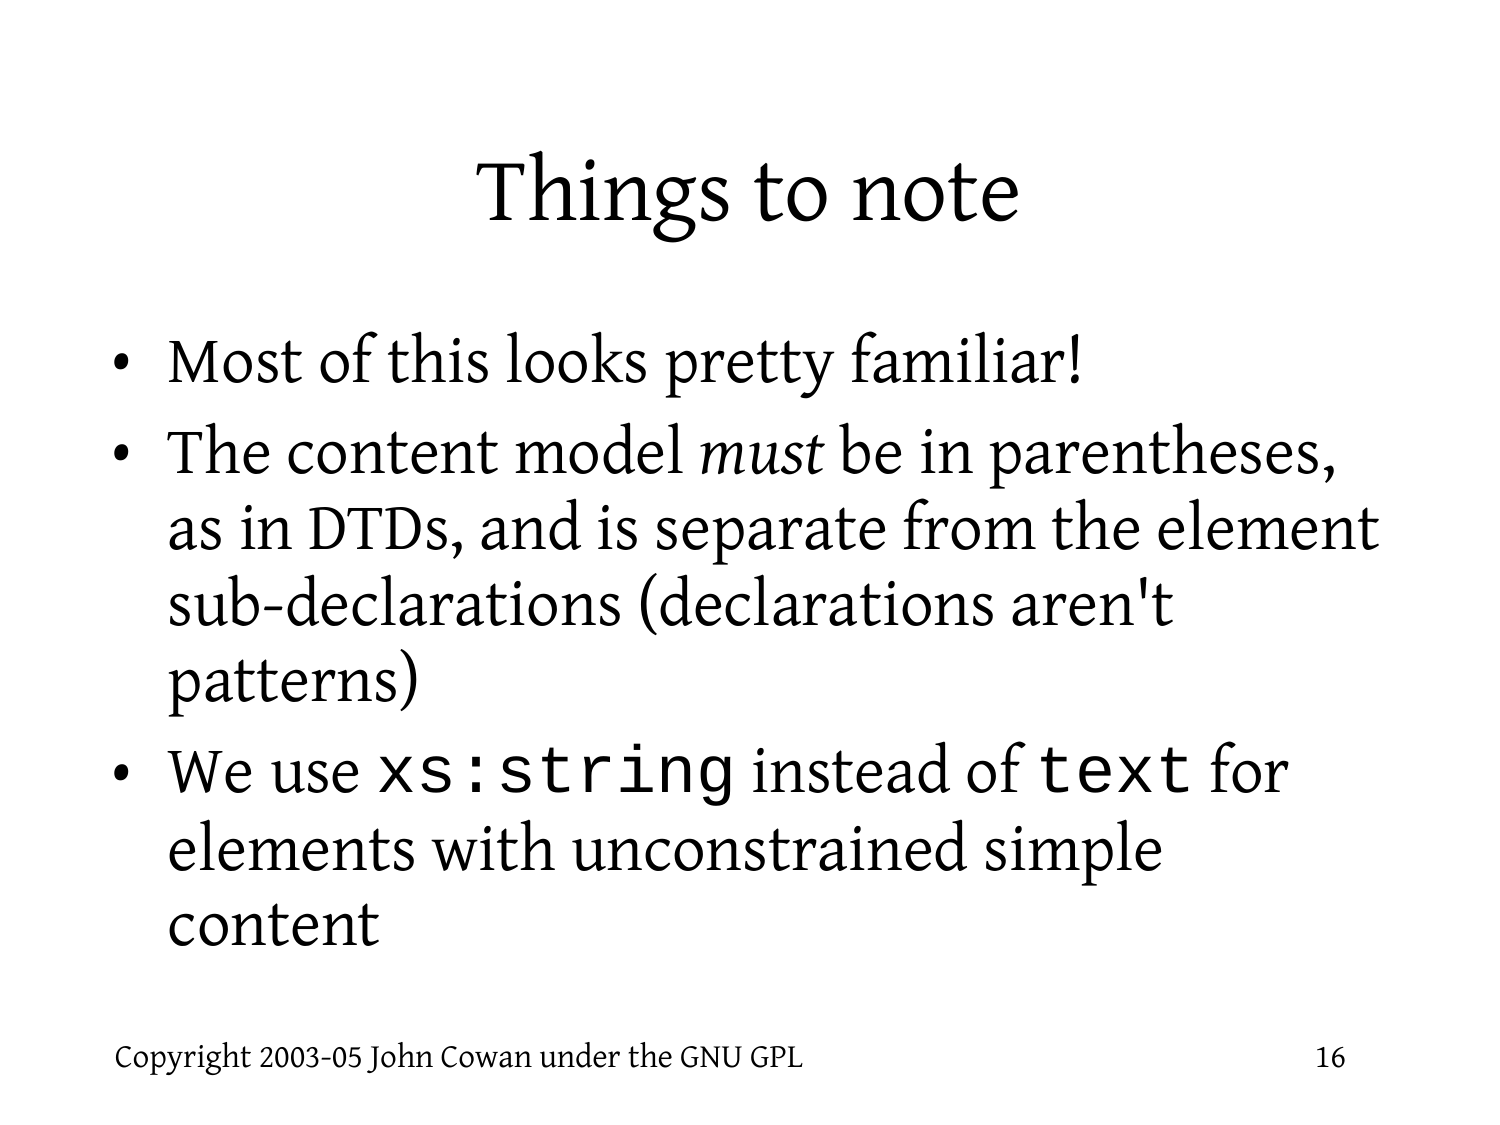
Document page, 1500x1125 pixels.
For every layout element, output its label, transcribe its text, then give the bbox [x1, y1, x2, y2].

title Things to note [112, 62, 1387, 324]
list Most of this looks pretty familiar! The content model must be in parentheses, as in DTDs, and is separate from the element sub-declarations (declarations aren't patterns) We use xs:string instead of text for elements with unconstrained simple content [112, 324, 1387, 1036]
